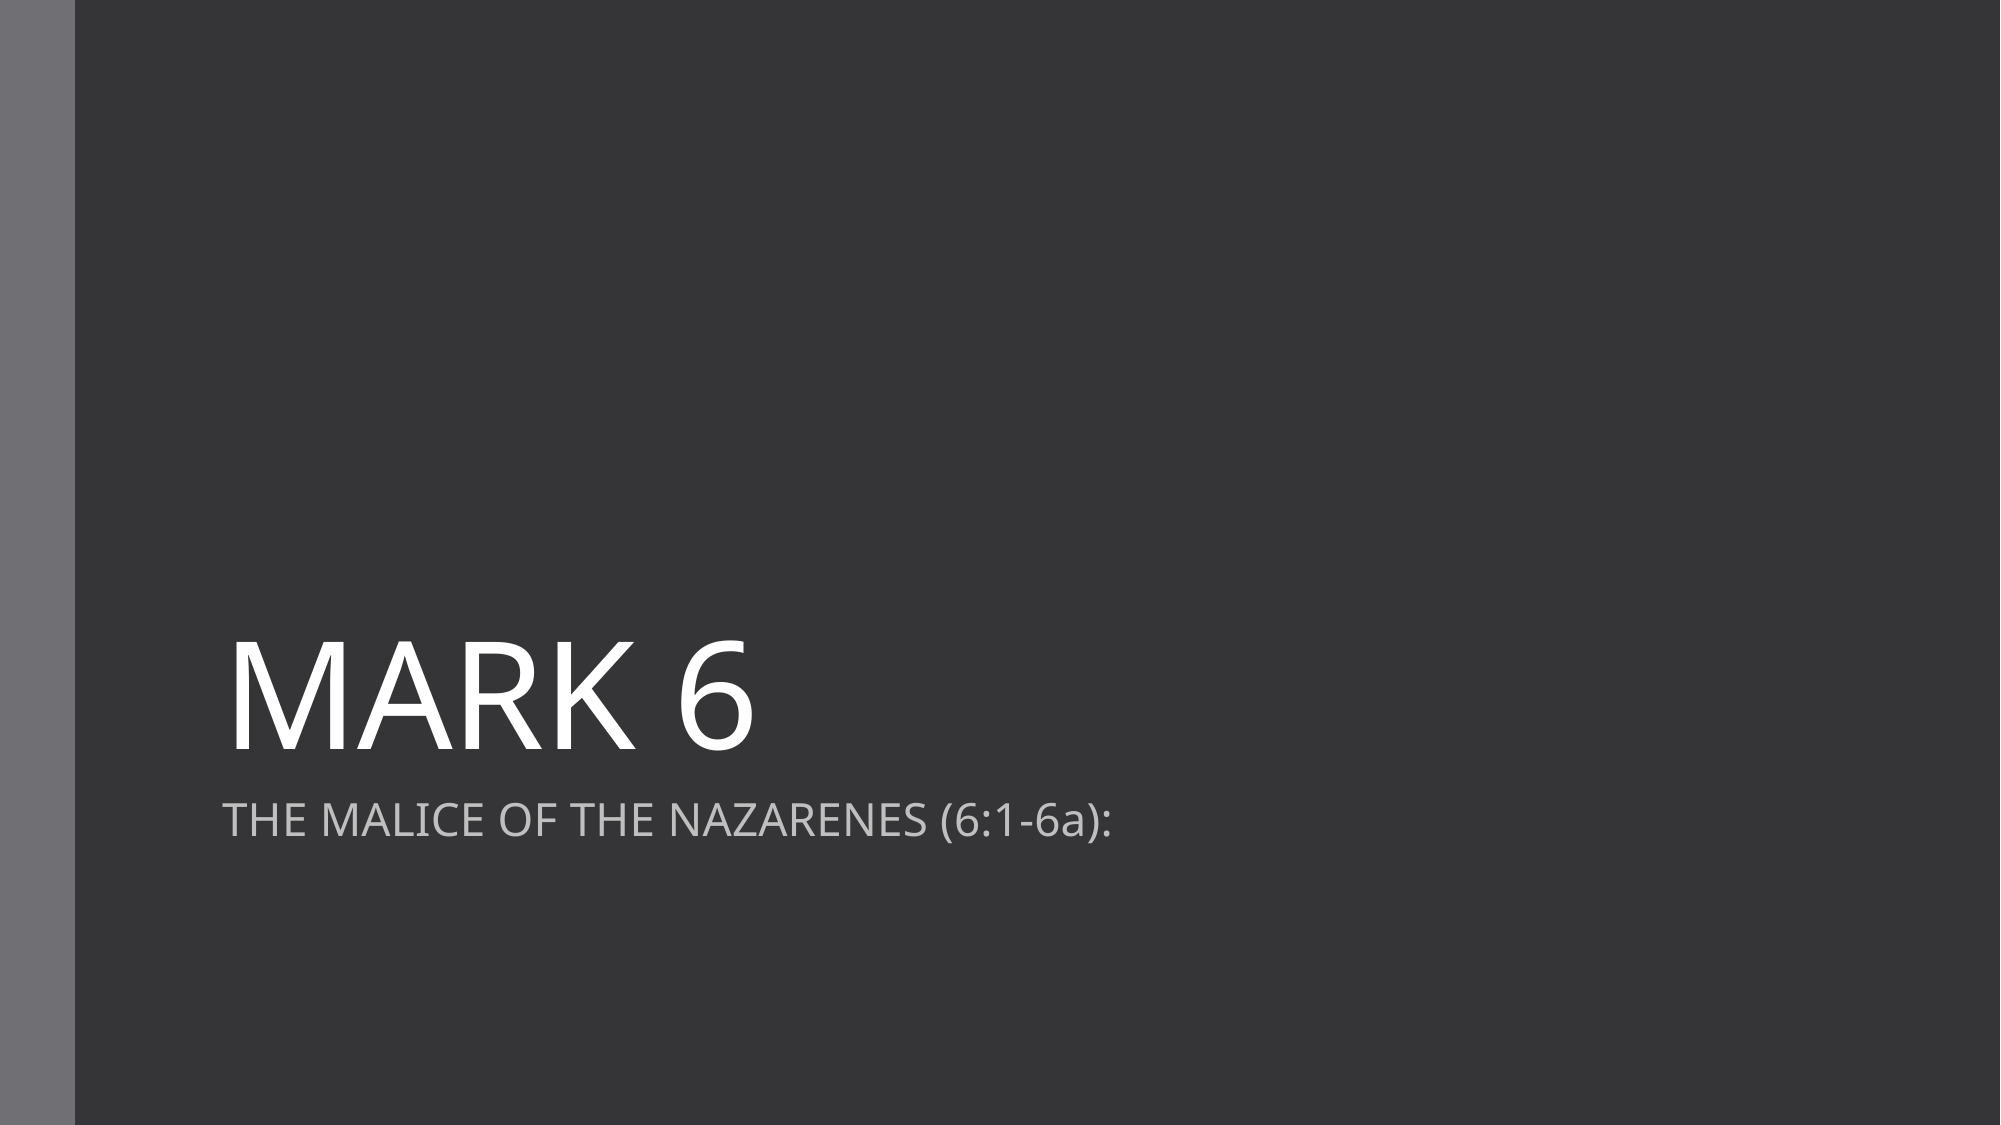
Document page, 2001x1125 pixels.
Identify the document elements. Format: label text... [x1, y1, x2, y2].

title MARK 6 [206, 124, 1752, 787]
subtitle THE MALICE OF THE NAZARENES (6:1-6a): [206, 787, 1752, 1066]
